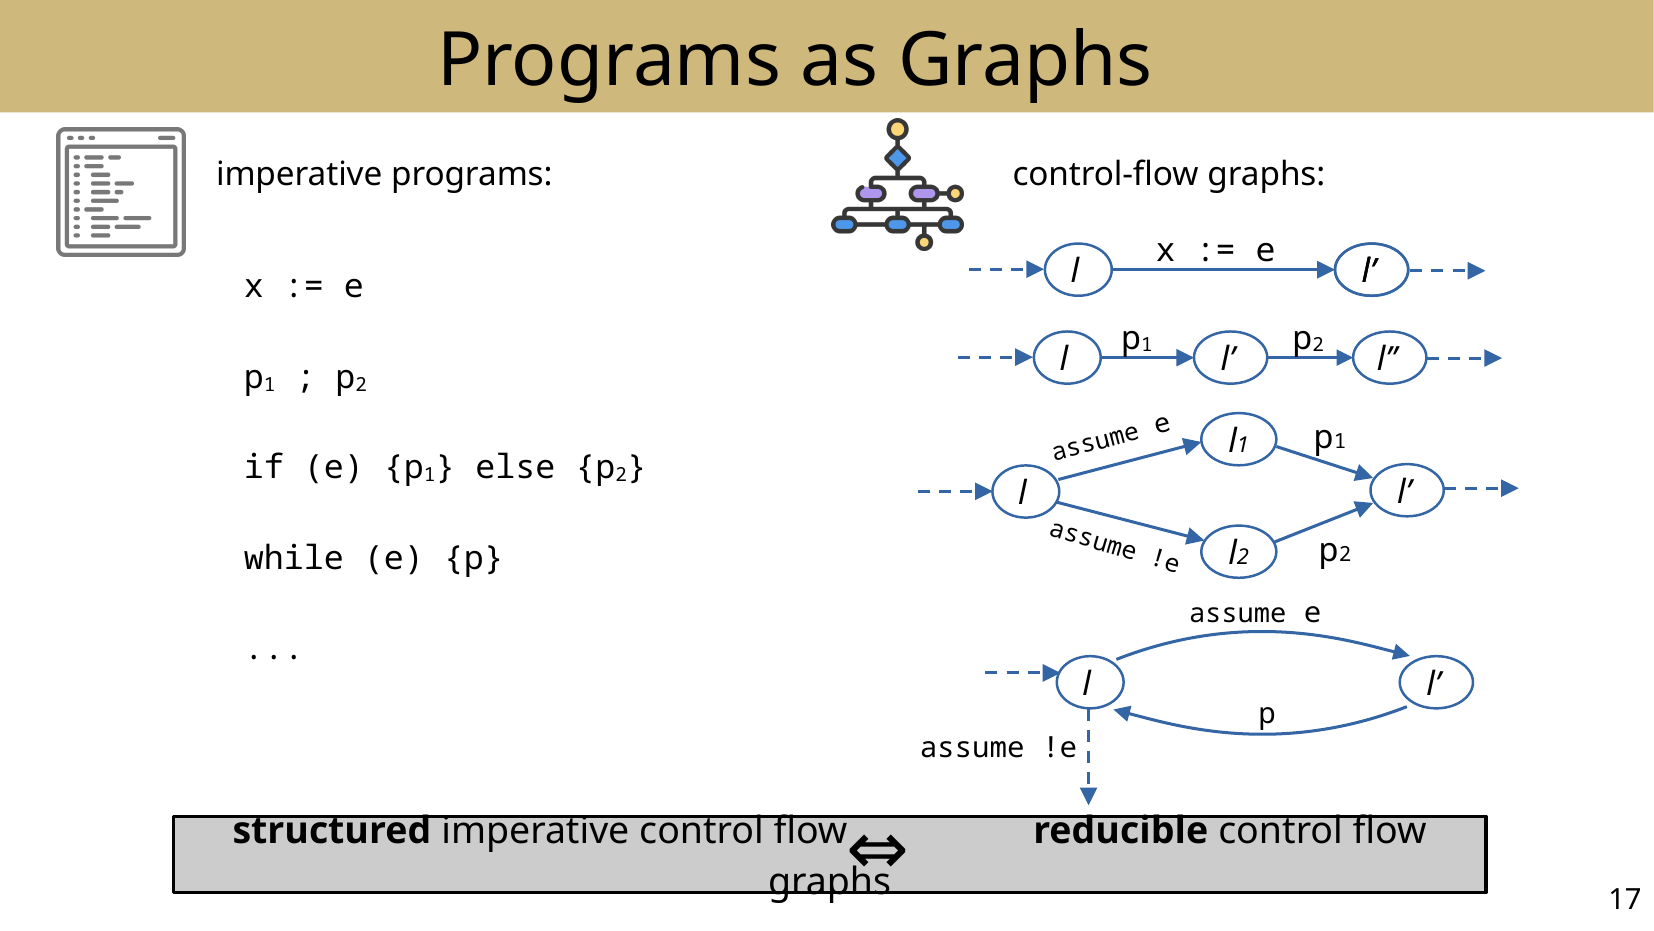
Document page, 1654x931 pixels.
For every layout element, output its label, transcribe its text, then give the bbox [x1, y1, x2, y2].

text_box p [1258, 692, 1276, 731]
text_box l2 [1201, 525, 1277, 578]
text_box l [1056, 656, 1124, 709]
text_box assume !e [1046, 509, 1222, 590]
text_box l’ [1399, 656, 1474, 709]
text_box x := e p1 ; p2 if (e) {p1} else {p2} while (e) {p} ... [243, 262, 676, 742]
text_box l’ [1335, 243, 1409, 296]
text_box l [992, 465, 1060, 518]
text_box control-flow graphs: [1012, 150, 1289, 193]
text_box structured imperative control flow reducible control flow graphs [173, 816, 834, 893]
text_box assume e [1189, 590, 1322, 630]
text_box structured imperative control flow reducible control flow graphs [929, 816, 1486, 893]
picture [56, 127, 186, 257]
text_box ⇔ [834, 804, 929, 893]
title Programs as Graphs [0, 0, 1576, 113]
text_box p1 [1313, 413, 1347, 458]
text_box assume !e [919, 726, 1078, 766]
text_box assume e [1046, 402, 1175, 469]
text_box l1 [1201, 413, 1277, 466]
text_box p1 [1121, 313, 1175, 358]
text_box l [1033, 331, 1101, 384]
text_box l [1044, 243, 1112, 296]
text_box l’ [1370, 464, 1444, 517]
text_box l’ [1194, 331, 1268, 384]
text_box p2 [1292, 313, 1346, 358]
picture [831, 118, 964, 251]
text_box imperative programs: [216, 150, 509, 193]
text_box l’’ [1376, 335, 1405, 379]
text_box p2 [1318, 525, 1352, 570]
text_box x := e [1155, 225, 1276, 270]
